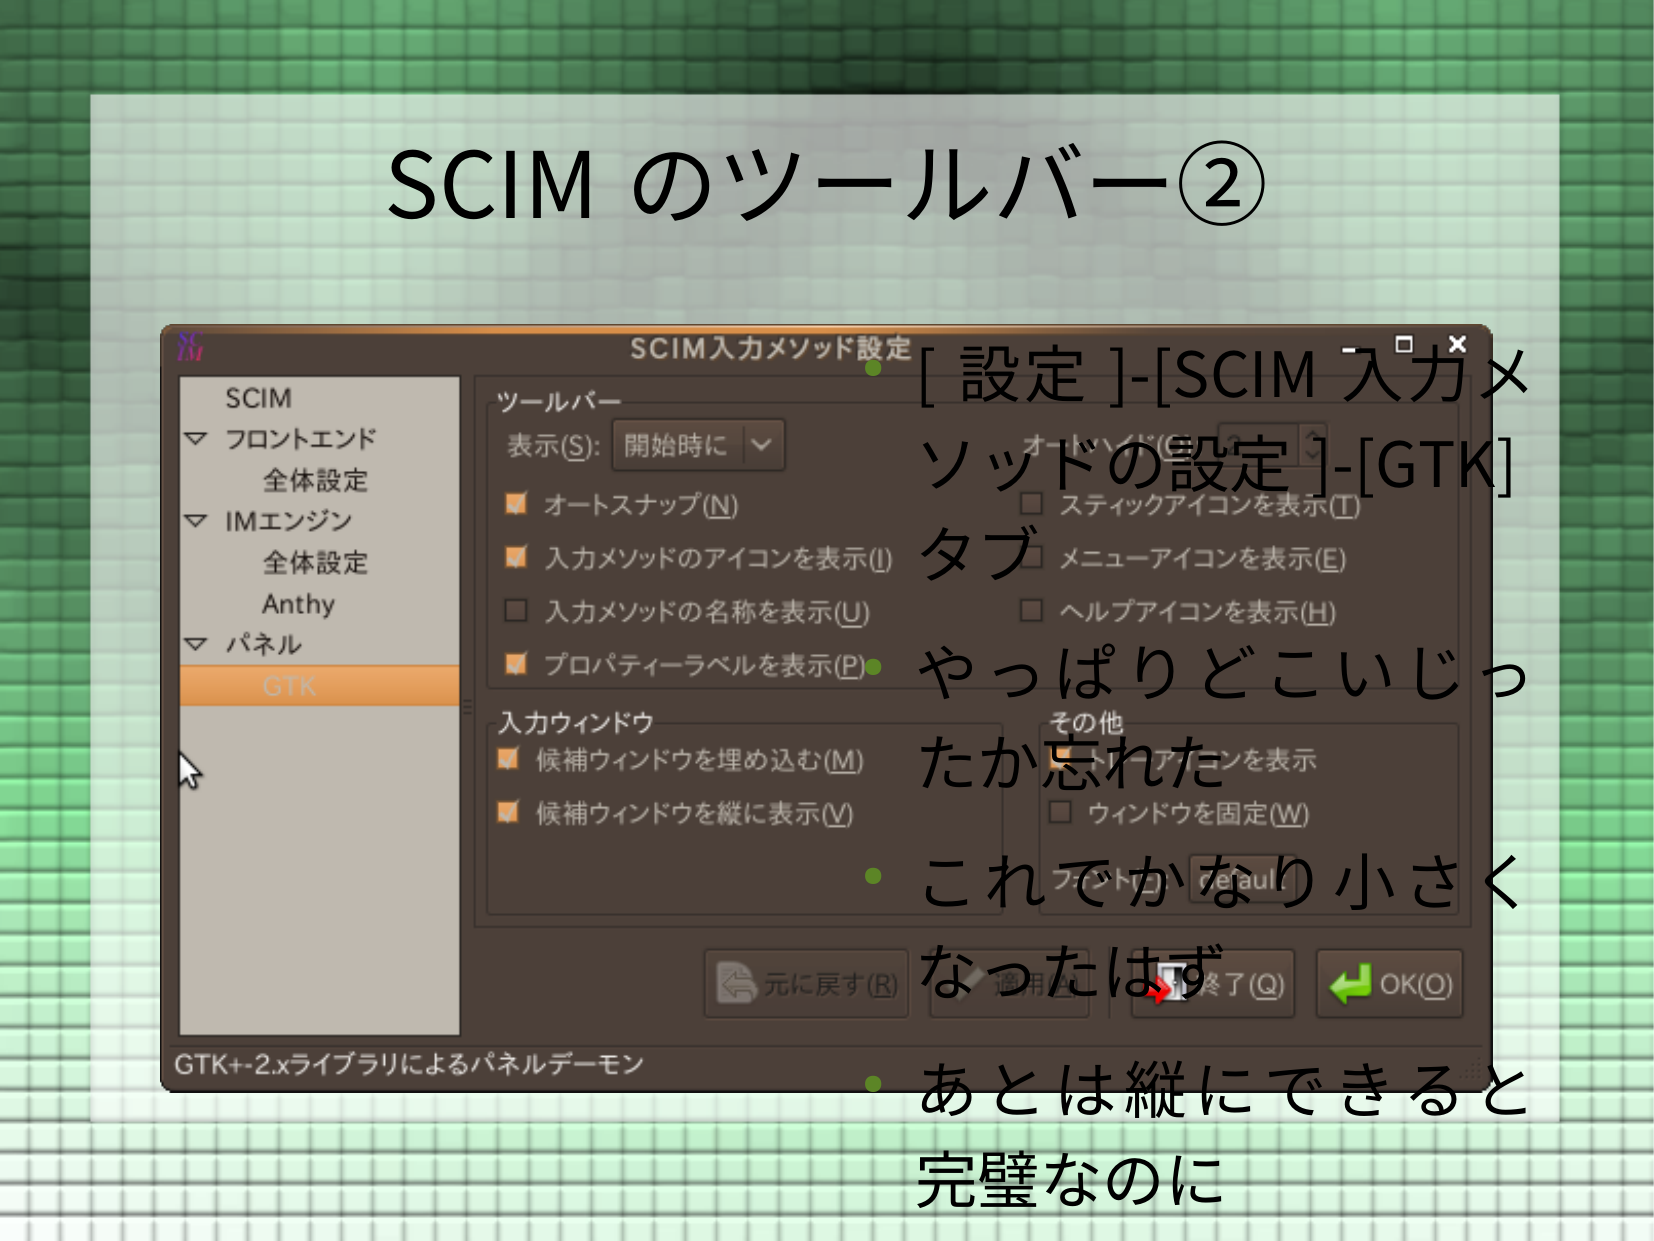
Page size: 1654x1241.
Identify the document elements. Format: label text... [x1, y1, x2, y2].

title SCIMのツールバー② [88, 90, 1565, 266]
list [設定]-[SCIM入力メソッドの設定]-[GTK]タブ やっぱりどこいじったか忘れた これでかなり小さくなったはず あとは縦にできると完璧なのに SKIMはできる [844, 324, 1536, 1093]
picture [0, 0, 1654, 1241]
